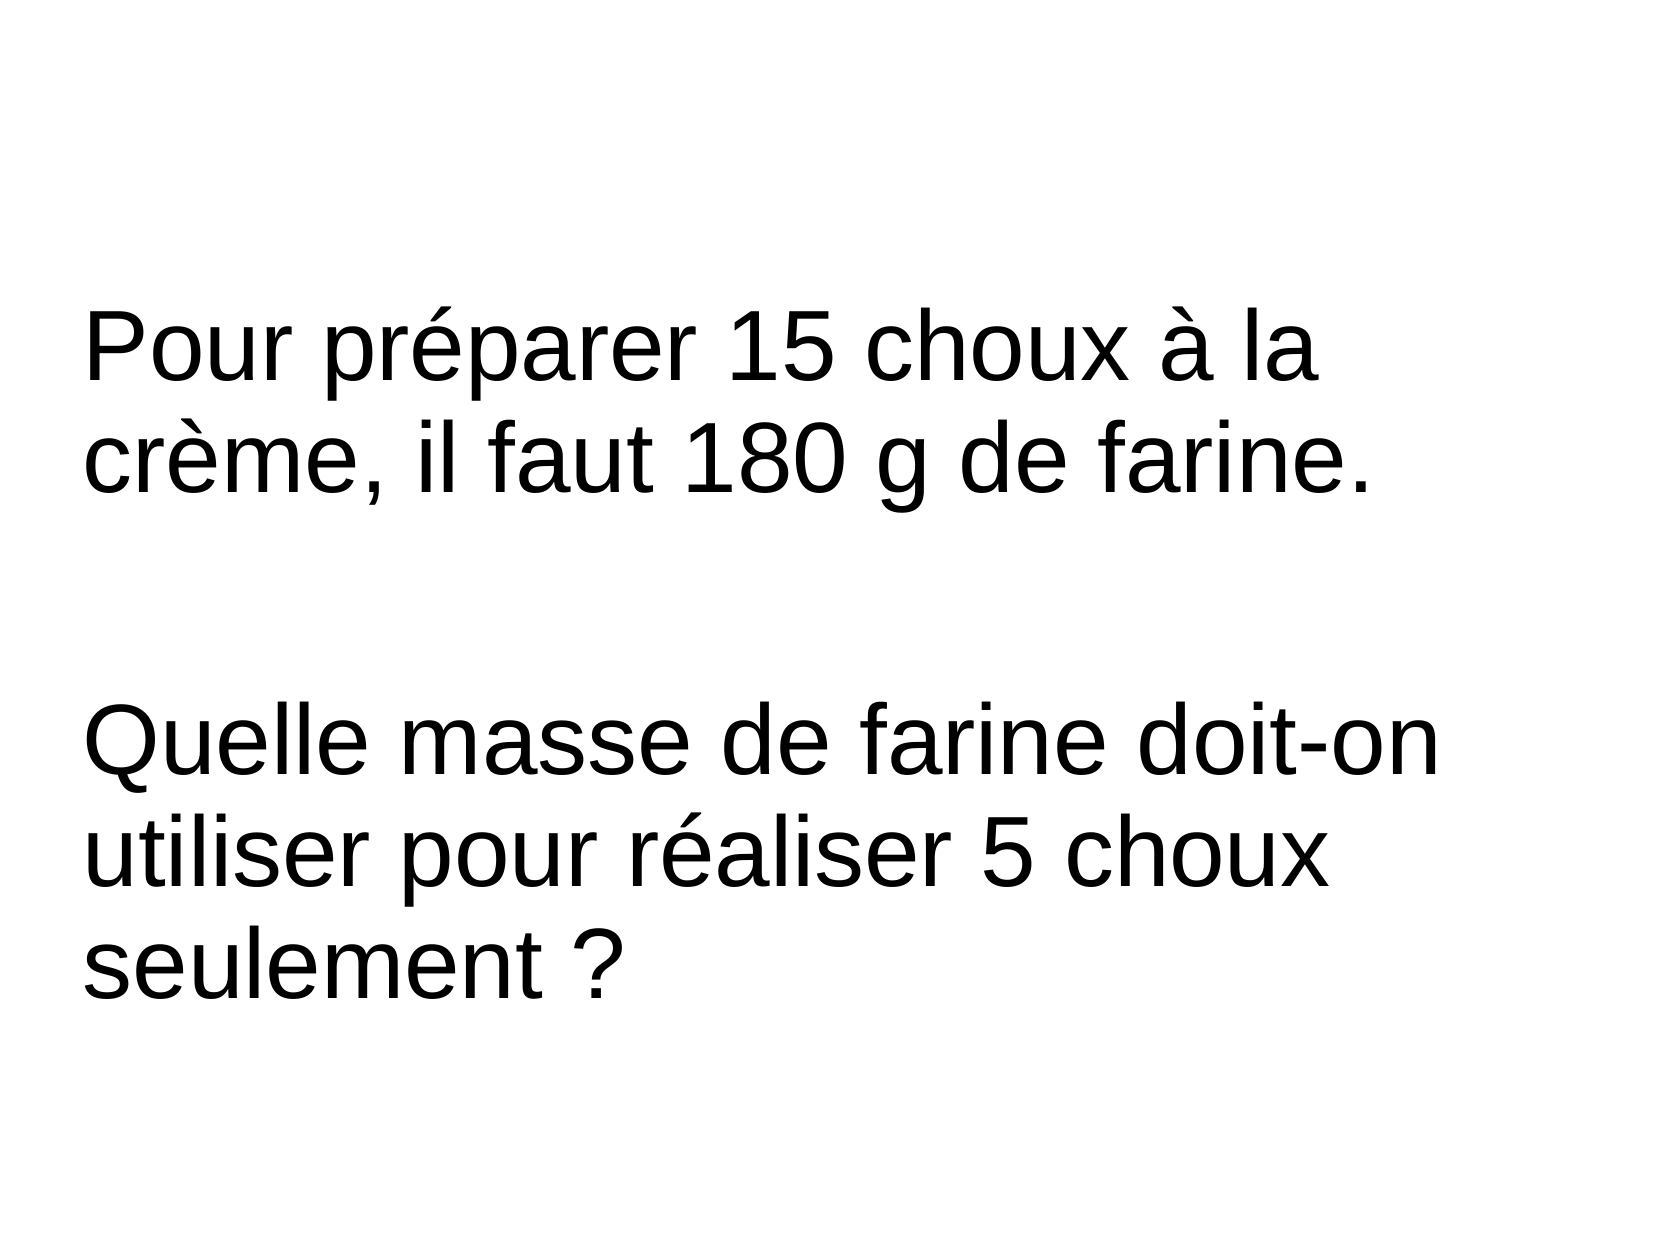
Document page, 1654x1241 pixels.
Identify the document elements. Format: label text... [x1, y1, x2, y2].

list Pour préparer 15 choux à la crème, il faut 180 g de farine. Quelle masse de farine doit-on utiliser pour réaliser 5 choux seulement ? [82, 290, 1571, 1109]
